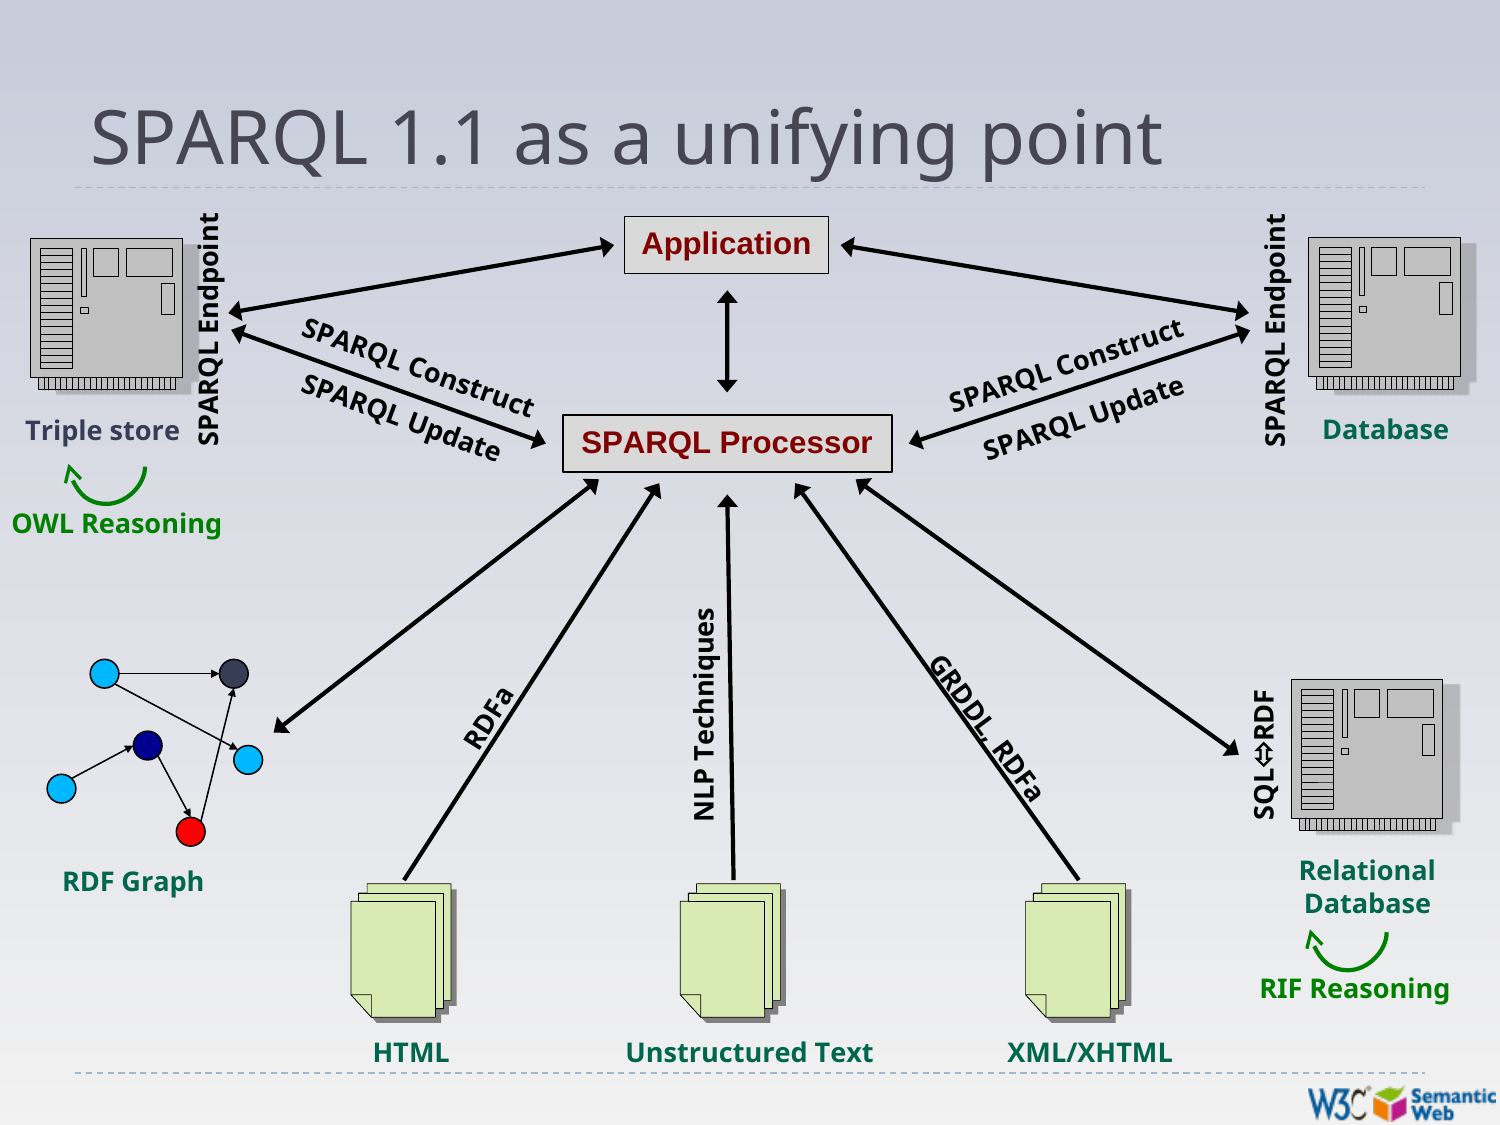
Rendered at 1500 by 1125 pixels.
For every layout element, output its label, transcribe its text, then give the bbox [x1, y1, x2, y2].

text_box SPARQL Endpoint [1250, 198, 1299, 462]
text_box SPARQL Endpoint [183, 198, 232, 462]
picture [121, 423, 170, 477]
text_box HTML [357, 1027, 465, 1076]
text_box OWL Reasoning [0, 498, 237, 547]
text_box Relational Database [1283, 845, 1451, 927]
picture [1022, 880, 1136, 1027]
text_box Triple store [10, 405, 183, 454]
text_box NLP Techniques [679, 593, 727, 837]
picture [1308, 1084, 1496, 1122]
text_box [233, 745, 263, 775]
text_box [219, 659, 249, 688]
picture [676, 880, 791, 1027]
text_box GRDDL, RDFa [908, 632, 1067, 824]
text_box [47, 774, 76, 804]
text_box XML/XHTML [992, 1027, 1188, 1076]
text_box RDF Graph [48, 857, 219, 904]
text_box SPARQL Construct [283, 299, 556, 436]
text_box RIF Reasoning [1244, 964, 1466, 1013]
picture [347, 880, 461, 1028]
text_box [176, 817, 206, 847]
picture [43, 421, 92, 473]
text_box [133, 731, 163, 760]
text_box Application [624, 216, 829, 274]
picture [1305, 234, 1465, 393]
text_box Unstructured Text [610, 1027, 889, 1076]
text_box Database [1307, 404, 1465, 453]
picture [27, 235, 183, 394]
text_box SPARQL Update [963, 355, 1204, 478]
text_box RDFa [442, 664, 533, 771]
text_box [90, 659, 119, 689]
text_box SPARQL Construct [929, 299, 1203, 430]
title SPARQL 1.1 as a unifying point [75, 37, 1426, 188]
text_box SPARQL Update [282, 354, 523, 480]
text_box SQLRDF [1238, 674, 1287, 836]
picture [1287, 675, 1447, 835]
text_box SPARQL Processor [562, 415, 892, 472]
